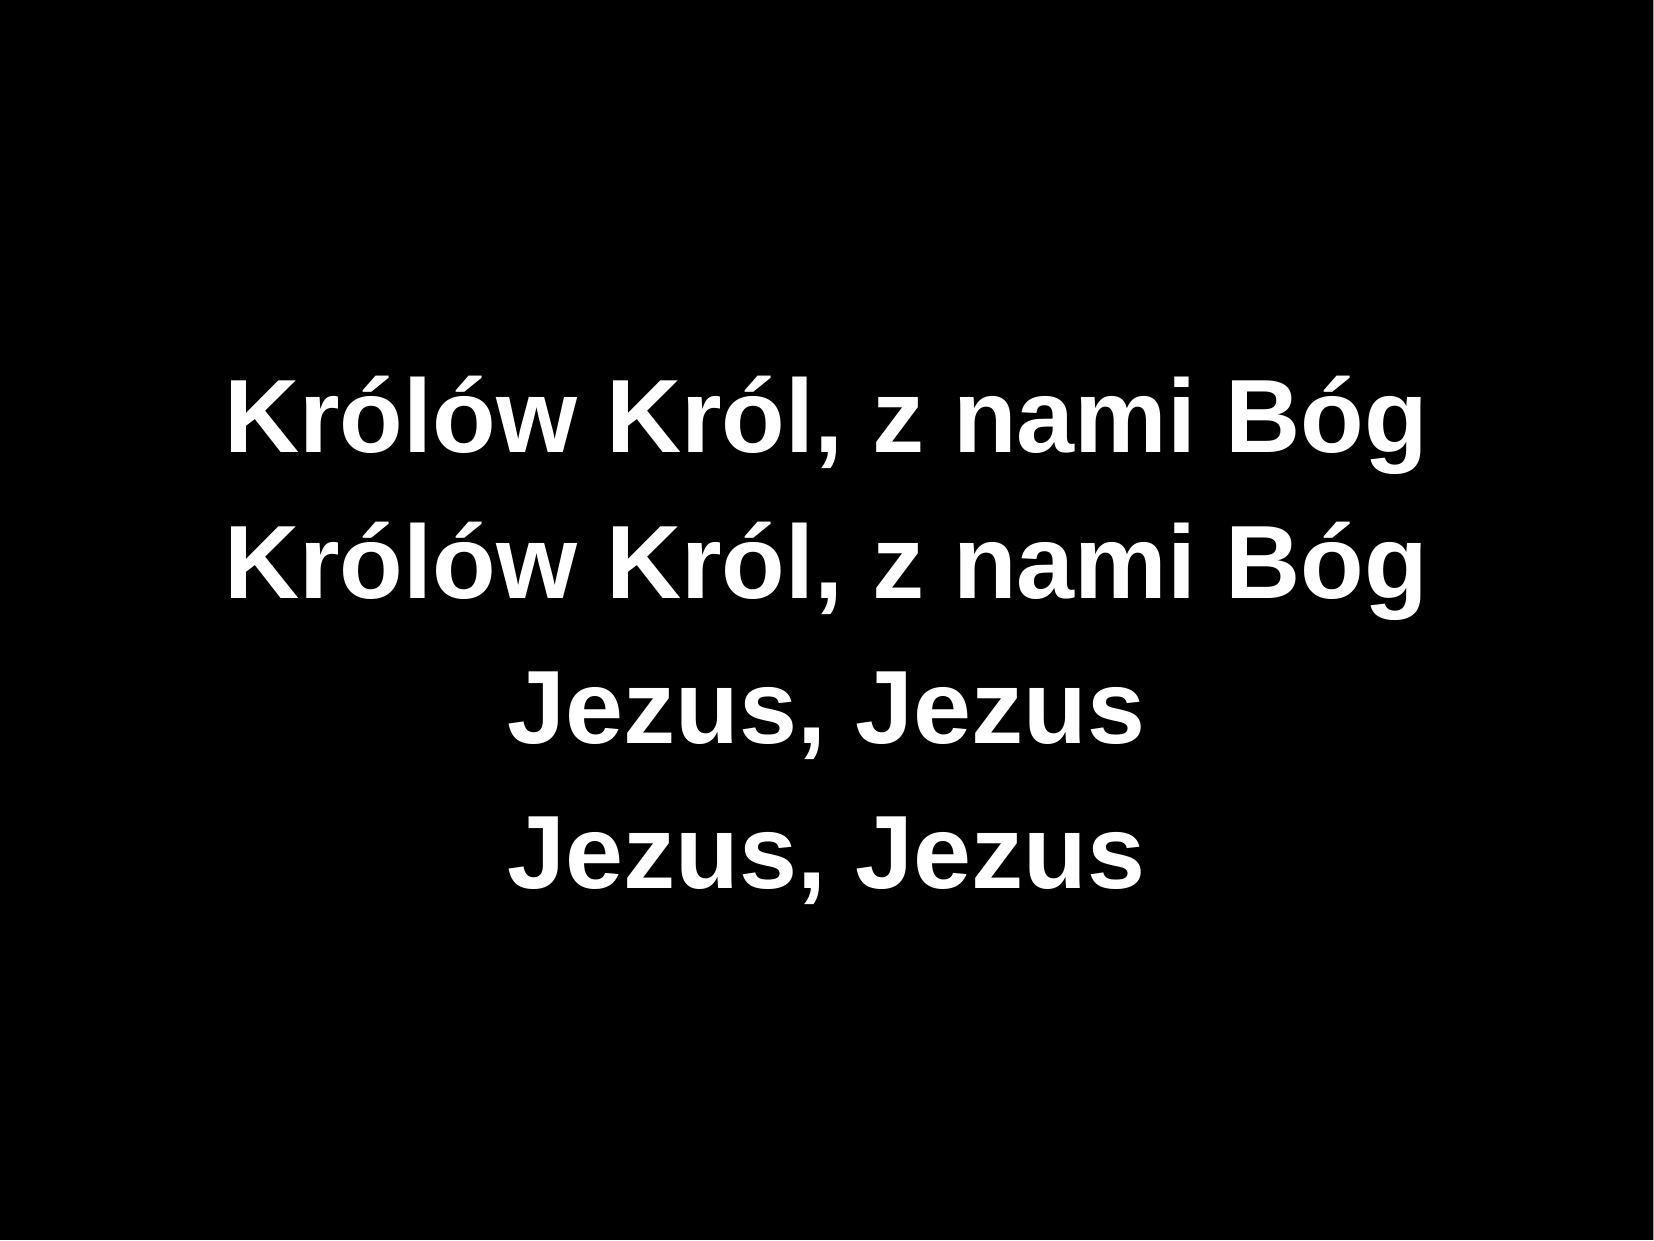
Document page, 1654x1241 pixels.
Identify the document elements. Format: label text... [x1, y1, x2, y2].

subtitle Królów Król, z nami Bóg Królów Król, z nami Bóg Jezus, Jezus Jezus, Jezus [0, 0, 1654, 1241]
